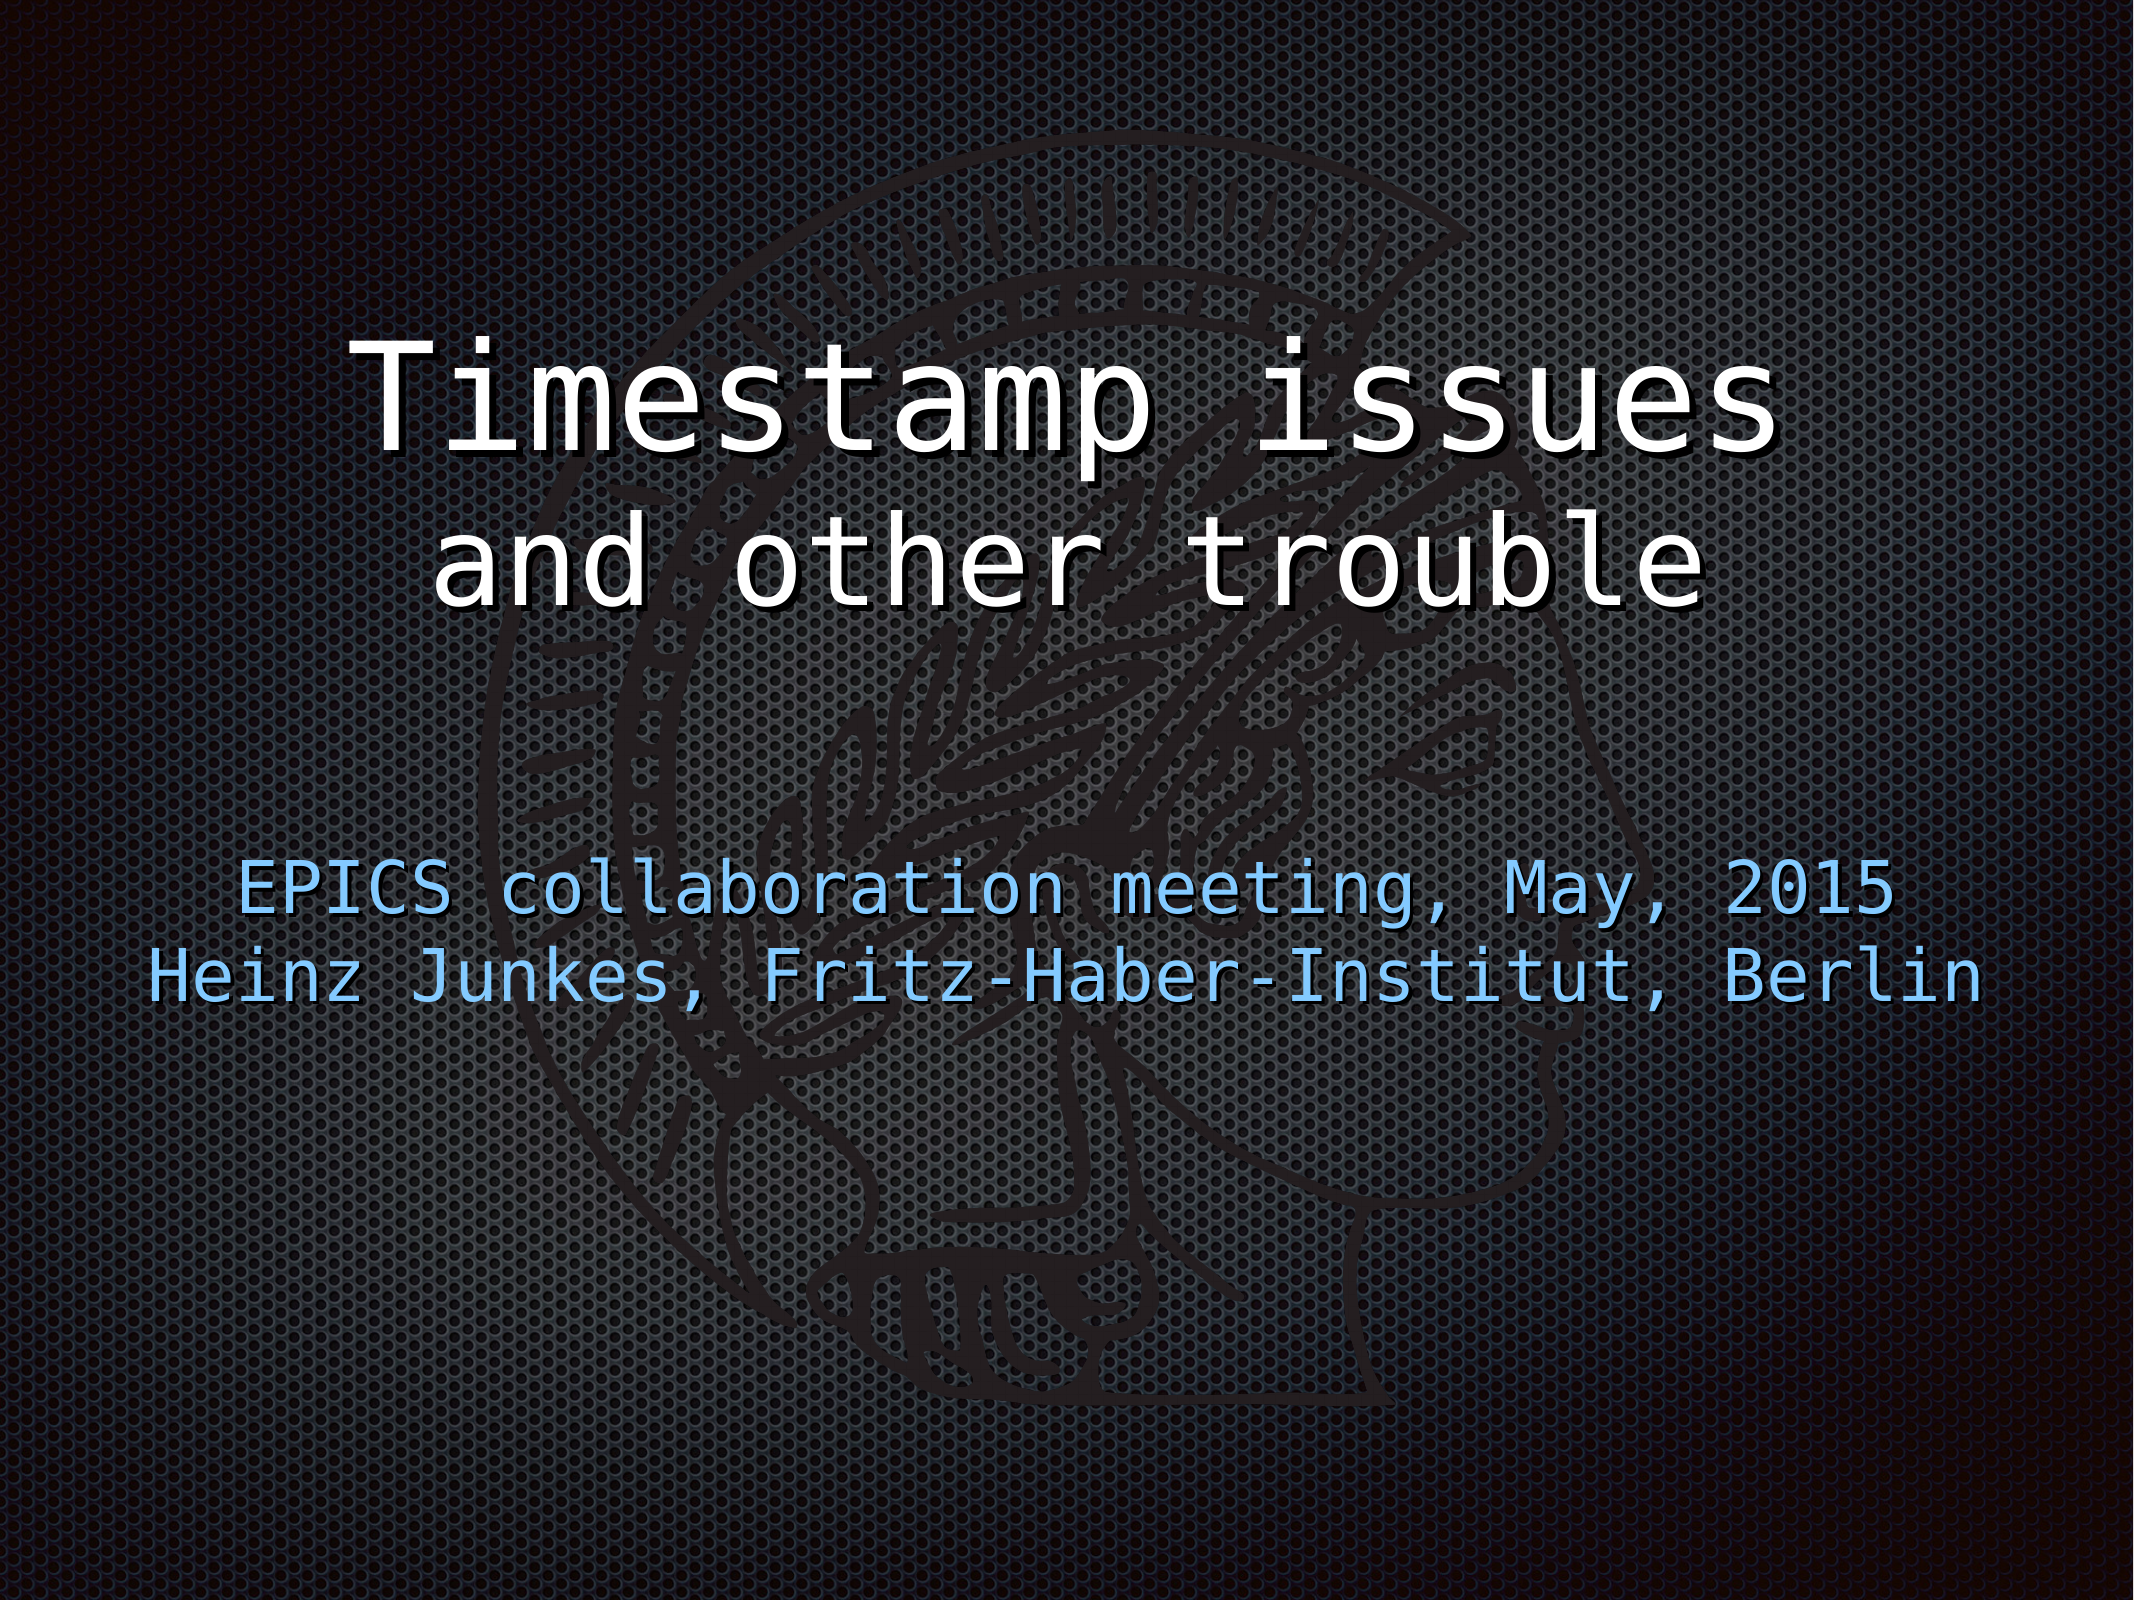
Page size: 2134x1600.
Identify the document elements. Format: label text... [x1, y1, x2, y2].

title Timestamp issues and other trouble [140, 265, 1996, 811]
list EPICS collaboration meeting, May, 2015 Heinz Junkes, Fritz-Haber-Institut, Berlin [139, 797, 1994, 1057]
picture [0, 0, 2134, 1600]
